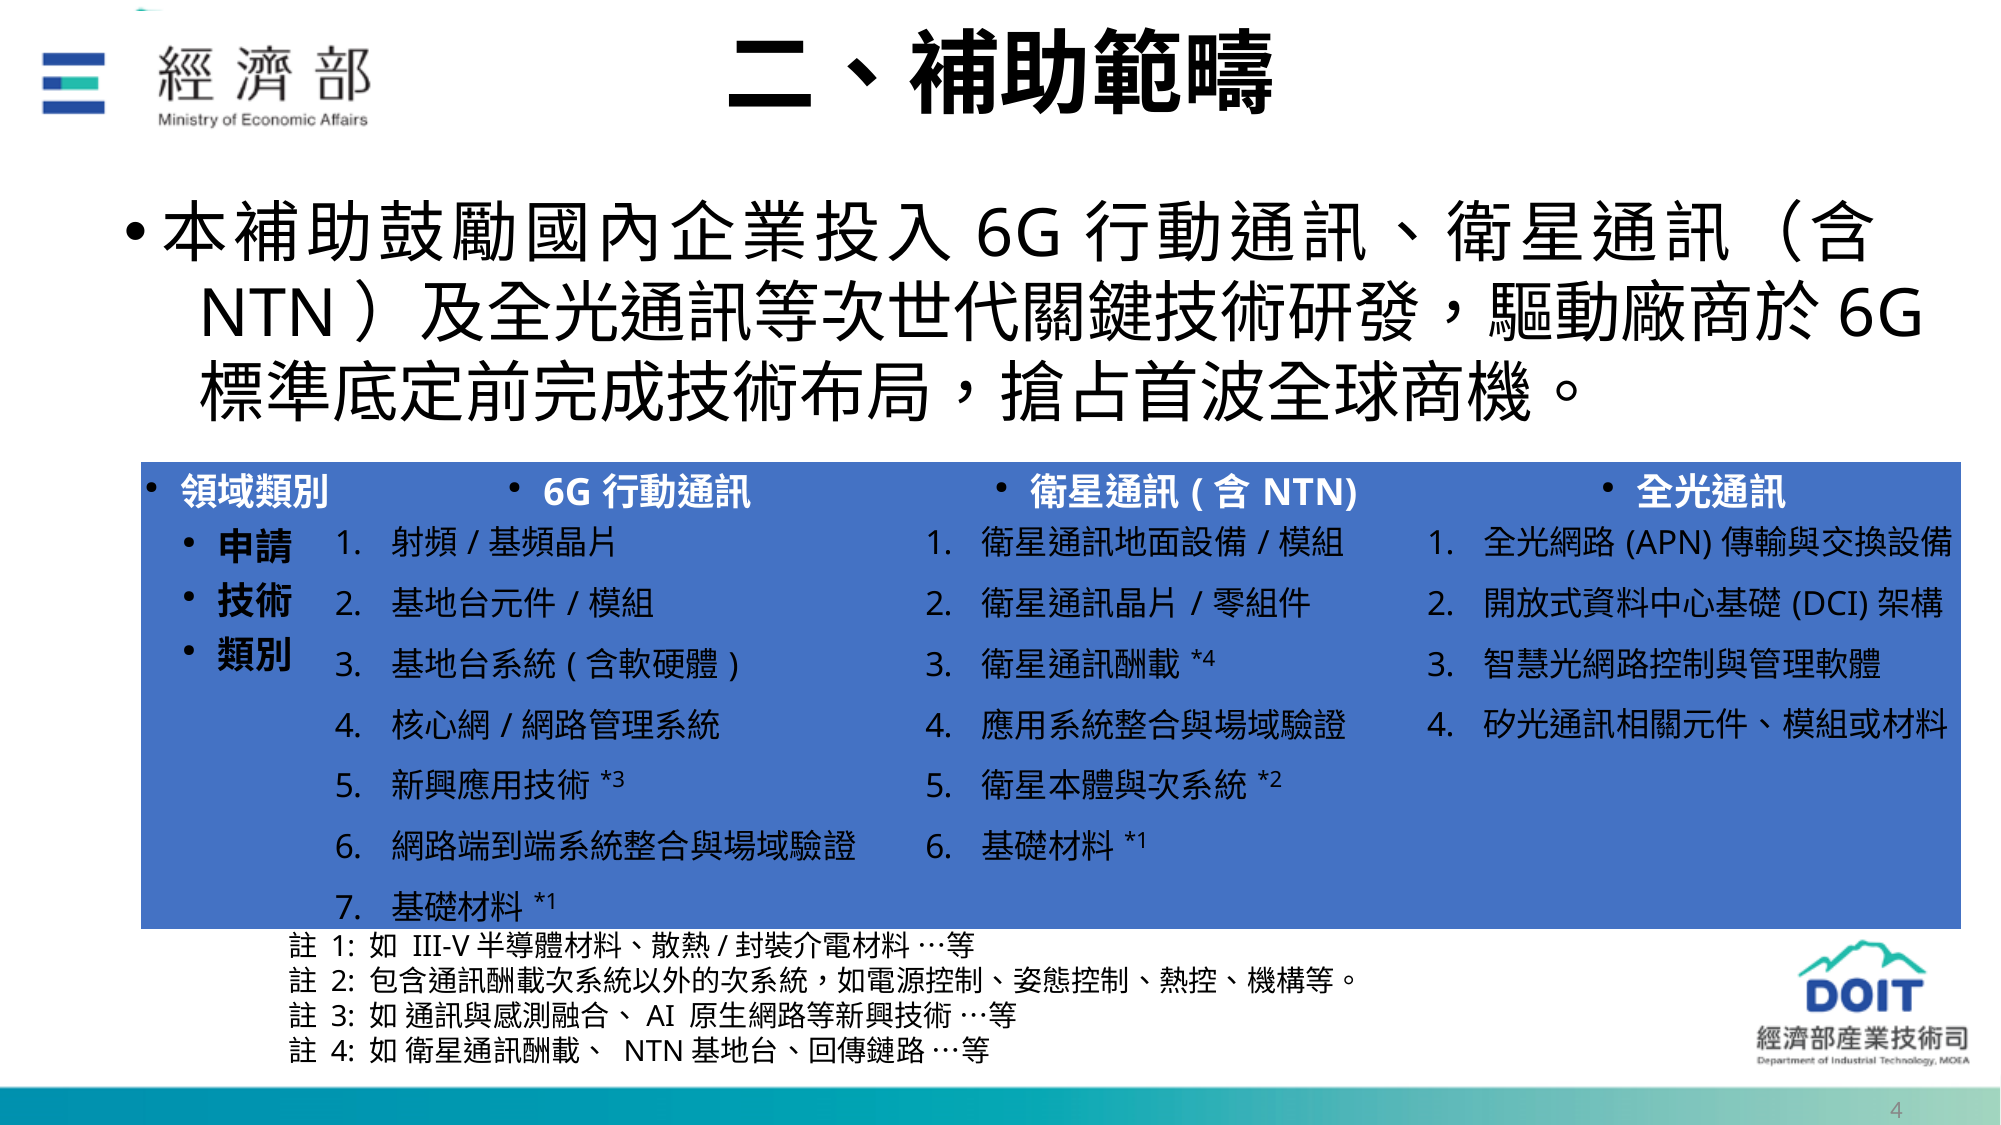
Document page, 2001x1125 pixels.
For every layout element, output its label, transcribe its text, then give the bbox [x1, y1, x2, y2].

table_cell 衛星通訊地面設備/模組 衛星通訊晶片/零組件 衛星通訊酬載*4 應用系統整合與場域驗證 衛星本體與次系統*2 基礎材料*1 [925, 516, 1427, 920]
table_header 6G行動通訊 [335, 462, 925, 516]
table_cell 申請 技術 類別 [141, 516, 335, 929]
table_cell 射頻/基頻晶片 基地台元件/模組 基地台系統(含軟硬體) 核心網/網路管理系統 新興應用技術*3 網路端到端系統整合與場域驗證 基礎材料*1 [335, 516, 925, 920]
list 本補助鼓勵國內企業投入6G行動通訊、衛星通訊（含NTN）及全光通訊等次世代關鍵技術研發，驅動廠商於6G標準底定前完成技術布局，搶占首波全球商機。 [108, 182, 1942, 474]
table_cell 全光網路(APN)傳輸與交換設備 開放式資料中心基礎(DCI)架構 智慧光網路控制與管理軟體 矽光通訊相關元件、模組或材料 [1427, 516, 1961, 929]
table_header 領域類別 [141, 462, 335, 516]
table_header 全光通訊 [1427, 462, 1961, 516]
title 二、補助範疇 [0, 0, 2000, 155]
text_box 註 1: 如 III-V半導體材料、散熱/封裝介電材料 …等 註 2: 包含通訊酬載次系統以外的次系統，如電源控制、姿態控制、熱控、機構等。 註 3: 如 通訊與感測融合、AI 原生網路等新興技術 …等 註 4: 如 衛星通訊酬載、 NTN基地台、回傳鏈路 …等 [273, 920, 1761, 1077]
table_header 衛星通訊(含NTN) [925, 462, 1427, 516]
